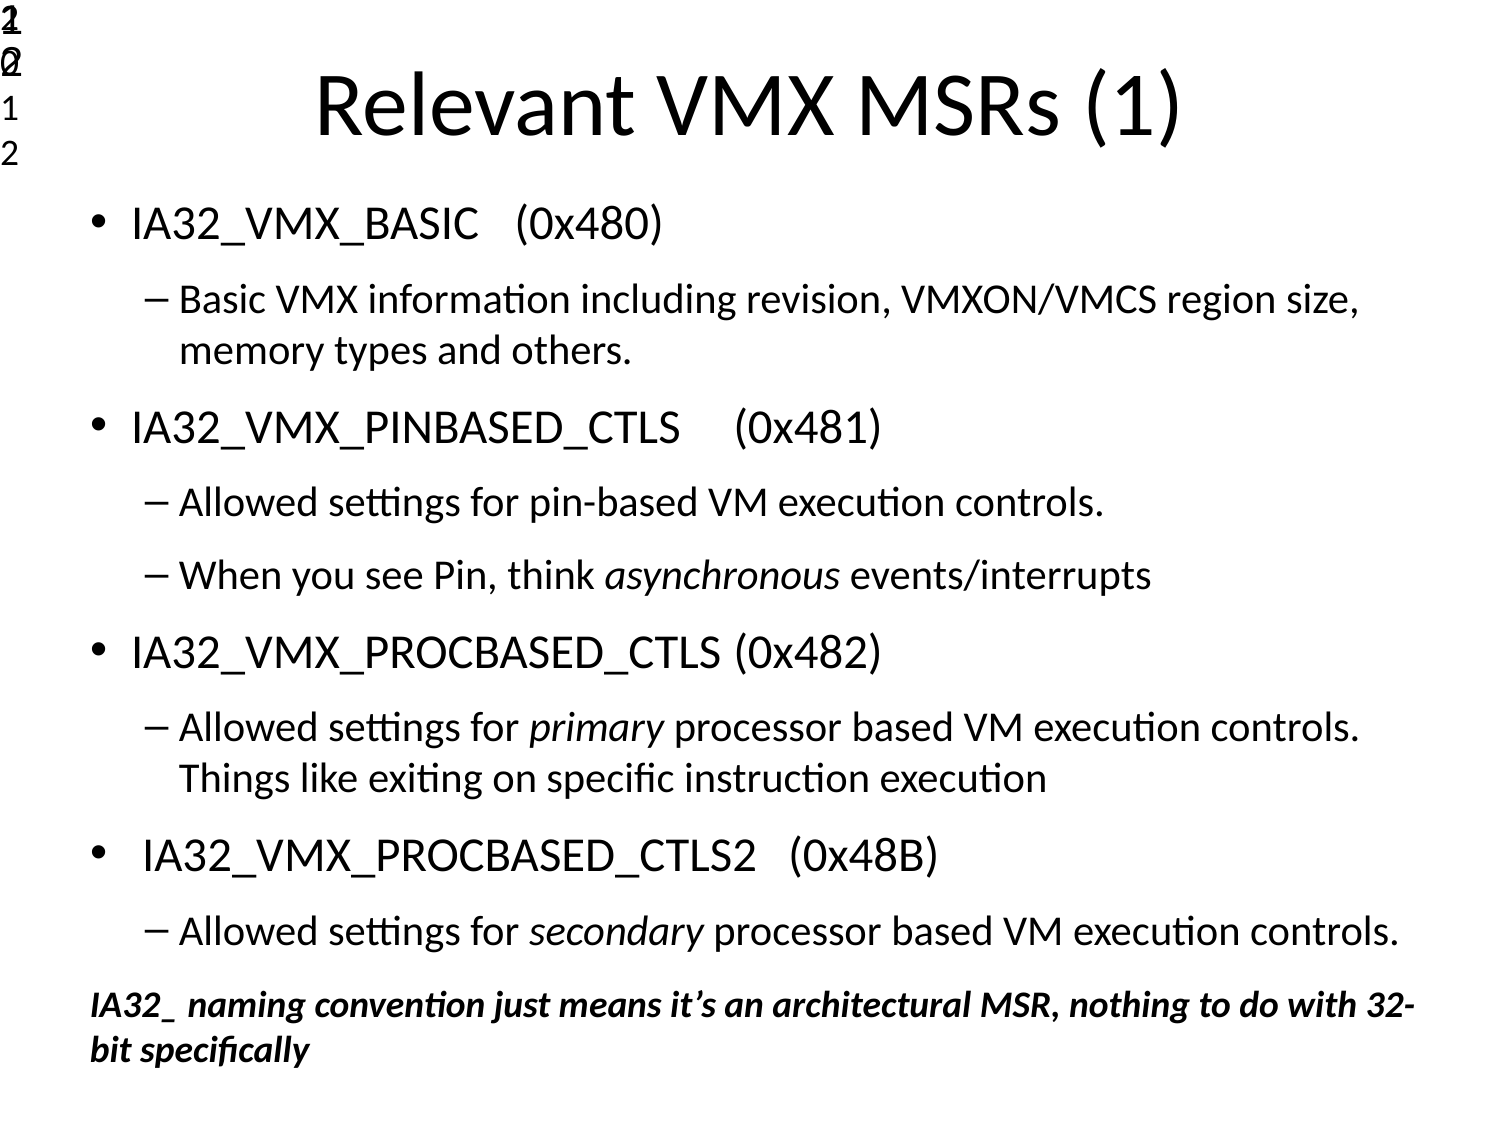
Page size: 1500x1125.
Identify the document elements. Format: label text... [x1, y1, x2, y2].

text_box IA32_ naming convention just means it’s an architectural MSR, nothing to do with 32-bit specifically [74, 972, 1463, 1078]
list IA32_VMX_BASIC (0x480) Basic VMX information including revision, VMXON/VMCS region size, memory types and others. IA32_VMX_PINBASED_CTLS (0x481) Allowed settings for pin-based VM execution controls. When you see Pin, think asynchronous events/interrupts IA32_VMX_PROCBASED_CTLS (0x482) Allowed settings for primary processor based VM execution controls. Things like exiting on specific instruction execution IA32_VMX_PROCBASED_CTLS2 (0x48B) Allowed settings for secondary processor based VM execution controls. [75, 183, 1425, 972]
title Relevant VMX MSRs (1) [75, 5, 1425, 183]
